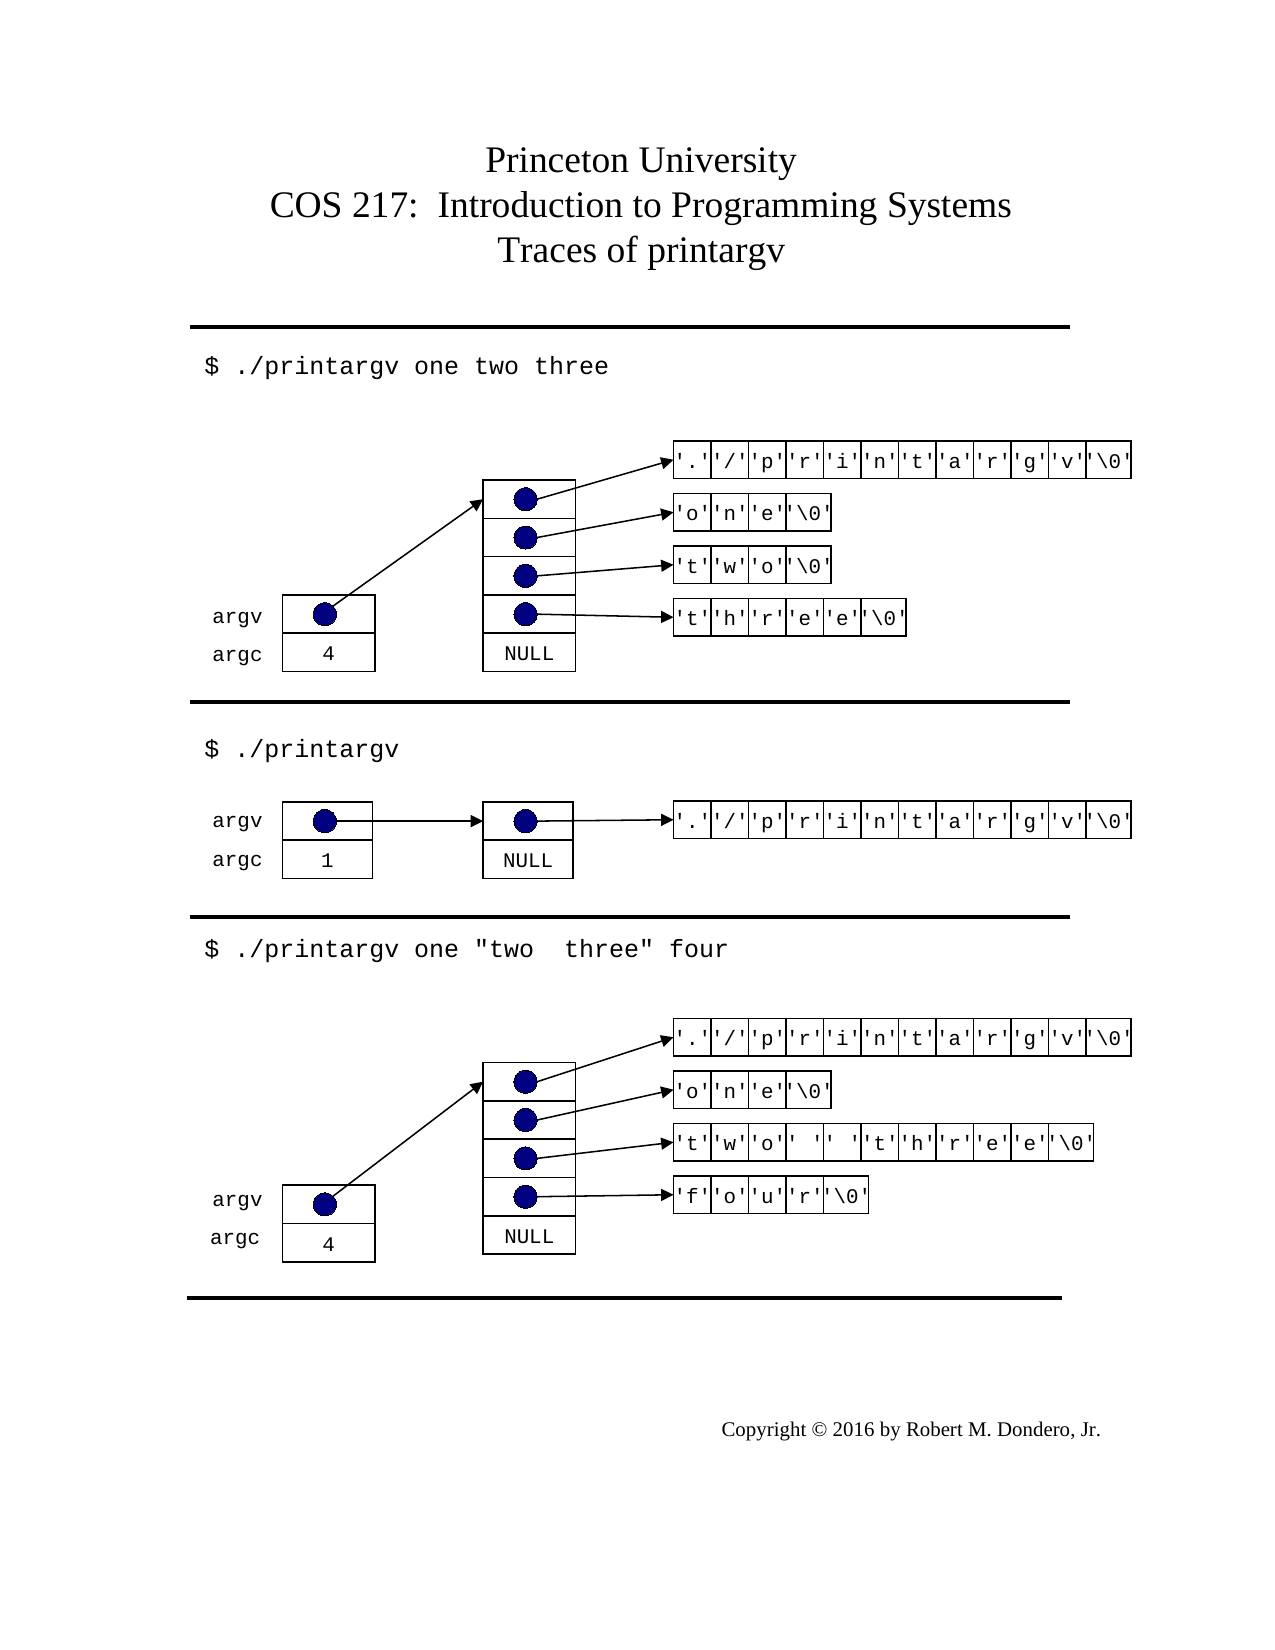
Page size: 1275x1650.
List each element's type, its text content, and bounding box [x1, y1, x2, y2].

text_box 'p' [748, 1018, 785, 1056]
text_box 'a' [935, 800, 973, 839]
text_box 'o' [748, 1123, 785, 1161]
text_box 'n' [710, 493, 748, 531]
text_box 'i' [823, 800, 860, 839]
text_box 'v' [1048, 800, 1086, 839]
text_box 'i' [823, 1018, 860, 1056]
text_box '/' [710, 800, 748, 839]
text_box '.' [673, 800, 710, 839]
text_box '/' [710, 1018, 748, 1056]
text_box ' ' [785, 1123, 823, 1161]
text_box 'e' [748, 493, 786, 531]
text_box 'n' [710, 1070, 748, 1109]
text_box NULL [483, 1215, 576, 1255]
text_box argv [193, 1177, 278, 1219]
text_box '\0' [1086, 440, 1132, 479]
text_box '\0' [786, 545, 832, 584]
text_box 't' [673, 545, 710, 584]
text_box [513, 1108, 538, 1132]
text_box 't' [898, 800, 935, 839]
text_box argv [193, 595, 278, 633]
text_box [513, 1070, 538, 1094]
text_box 'r' [973, 1018, 1010, 1056]
text_box 'o' [710, 1175, 748, 1214]
text_box $ ./printargv one "two three" four [189, 924, 772, 971]
text_box ' ' [823, 1123, 860, 1161]
text_box 'r' [748, 598, 785, 636]
text_box 'o' [673, 493, 710, 531]
text_box '\0' [861, 598, 907, 636]
text_box [513, 1185, 538, 1209]
text_box 'n' [860, 800, 898, 839]
text_box [513, 602, 538, 626]
text_box 't' [898, 1018, 935, 1056]
text_box [513, 1146, 537, 1170]
text_box $ ./printargv one two three [189, 342, 661, 388]
text_box 'r' [935, 1123, 973, 1161]
text_box [513, 487, 538, 511]
text_box 'n' [860, 440, 898, 479]
text_box [313, 809, 337, 833]
text_box 4 [282, 634, 375, 672]
text_box 'v' [1048, 440, 1086, 479]
text_box 'f' [673, 1175, 710, 1214]
text_box 'i' [823, 440, 860, 479]
text_box 't' [860, 1123, 898, 1161]
text_box '.' [673, 1018, 710, 1056]
text_box 't' [673, 1123, 710, 1161]
text_box 1 [282, 841, 373, 879]
text_box 'g' [1010, 800, 1048, 839]
text_box NULL [483, 841, 574, 879]
text_box 'p' [748, 800, 785, 839]
text_box argc [193, 837, 278, 879]
text_box '\0' [1048, 1123, 1094, 1161]
text_box 'p' [748, 440, 785, 479]
text_box 't' [673, 598, 710, 636]
text_box NULL [483, 633, 576, 672]
text_box 'w' [710, 1123, 748, 1161]
text_box 'e' [748, 1070, 786, 1109]
text_box '.' [673, 440, 710, 479]
text_box Copyright © 2016 by Robert M. Dondero, Jr. [706, 1407, 1147, 1448]
text_box '\0' [1086, 1018, 1132, 1056]
text_box [513, 564, 538, 588]
text_box 'w' [710, 545, 748, 584]
text_box 'r' [785, 1018, 823, 1056]
text_box 'u' [748, 1175, 785, 1214]
text_box 't' [898, 440, 935, 479]
text_box 'e' [973, 1123, 1010, 1161]
text_box argv [193, 799, 278, 837]
text_box [513, 809, 538, 833]
text_box 'a' [935, 440, 973, 479]
text_box Princeton University COS 217: Introduction to Programming Systems Traces of printargv [212, 127, 1070, 278]
text_box 'e' [1010, 1123, 1048, 1161]
text_box 'r' [973, 800, 1010, 839]
text_box 'r' [785, 800, 823, 839]
text_box $ ./printargv [189, 725, 427, 771]
text_box argc [193, 633, 278, 674]
text_box 'e' [785, 598, 823, 636]
text_box [313, 1192, 337, 1216]
text_box 'a' [935, 1018, 973, 1056]
text_box '\0' [786, 1070, 832, 1109]
text_box 'g' [1010, 440, 1048, 479]
text_box 'v' [1048, 1018, 1086, 1056]
text_box 4 [282, 1224, 375, 1262]
text_box '\0' [823, 1175, 869, 1214]
text_box 'n' [860, 1018, 898, 1056]
text_box '/' [710, 440, 748, 479]
text_box [313, 602, 337, 626]
text_box 'r' [973, 440, 1010, 479]
text_box 'h' [898, 1123, 935, 1161]
text_box 'g' [1010, 1018, 1048, 1056]
text_box 'r' [785, 1175, 823, 1214]
text_box 'r' [785, 440, 823, 479]
text_box '\0' [786, 493, 832, 531]
text_box [513, 526, 538, 550]
text_box '\0' [1086, 800, 1132, 839]
text_box argc [193, 1215, 275, 1257]
text_box 'o' [673, 1070, 710, 1109]
text_box 'e' [823, 598, 861, 636]
text_box 'o' [748, 545, 786, 584]
text_box 'h' [710, 598, 748, 636]
